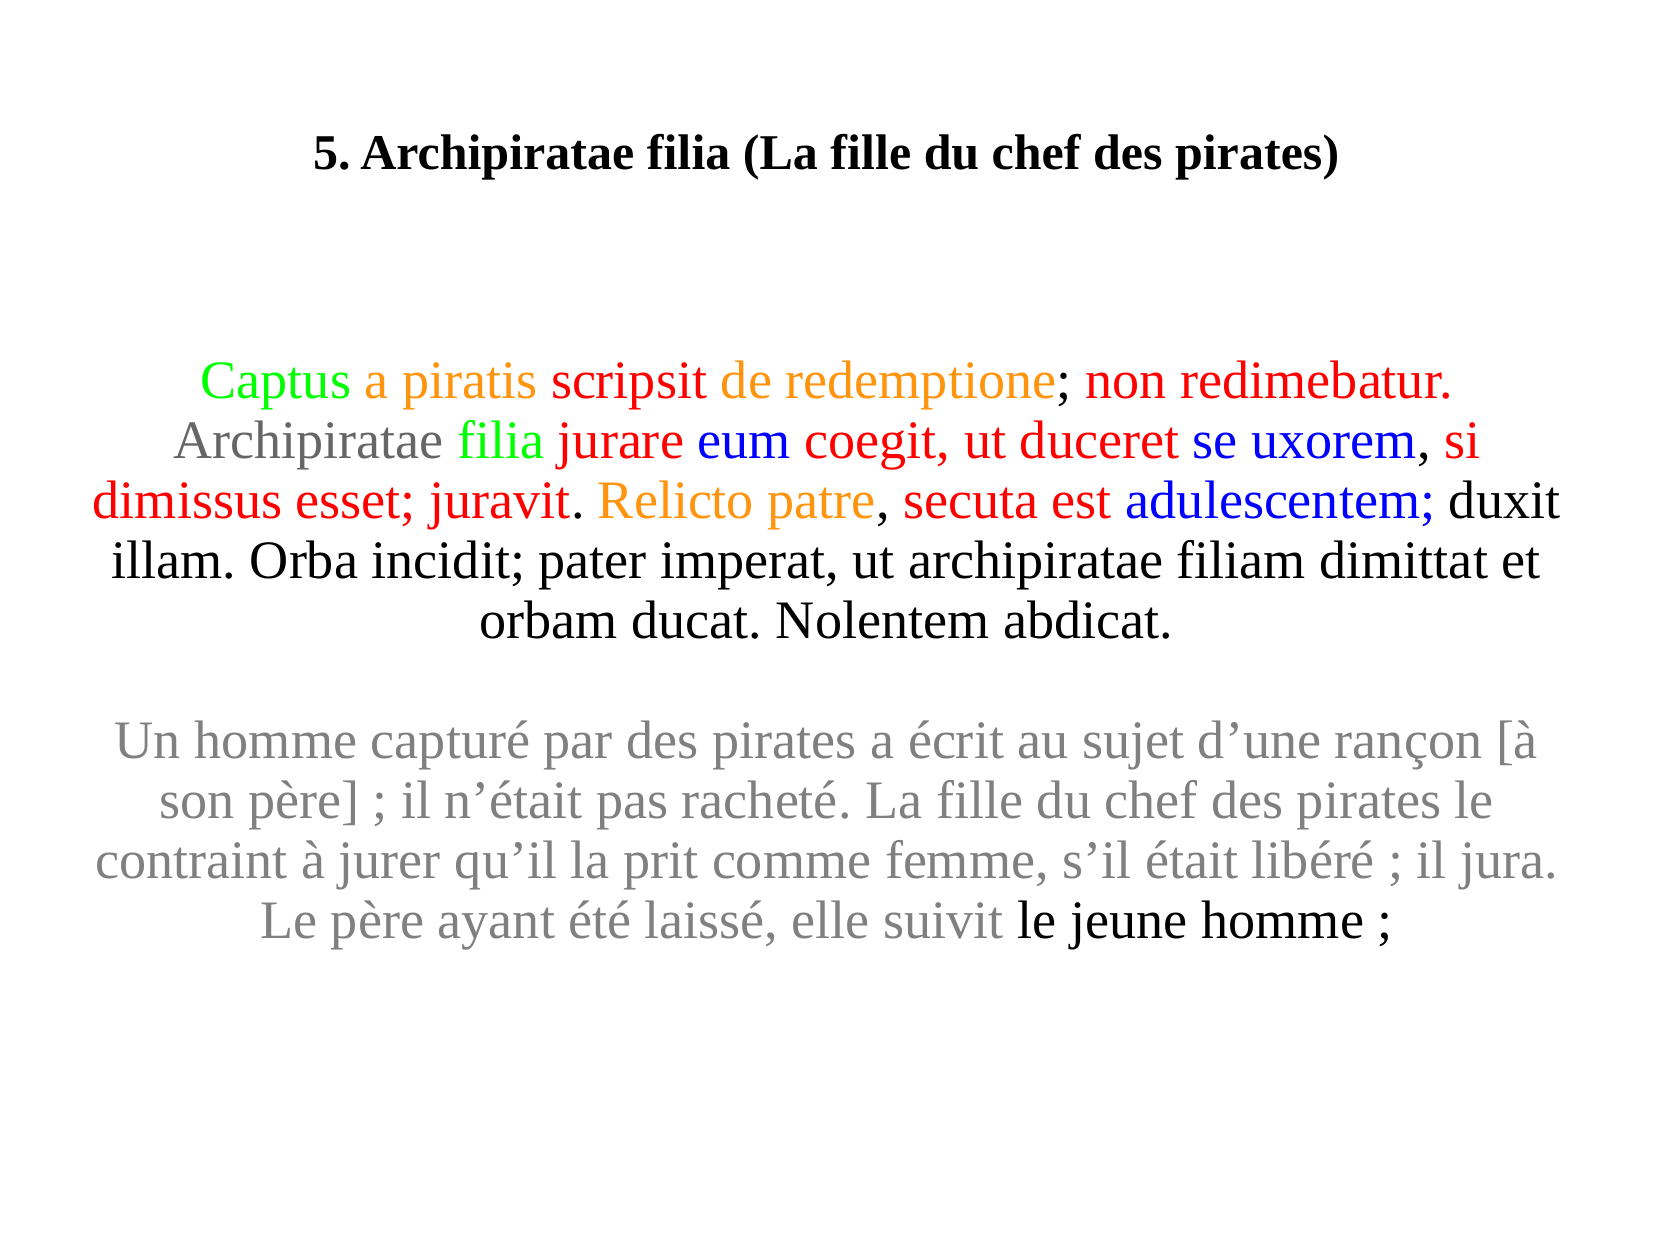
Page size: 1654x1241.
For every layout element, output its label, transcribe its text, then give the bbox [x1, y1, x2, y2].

title 5. Archipiratae filia (La fille du chef des pirates) [82, 49, 1571, 257]
subtitle Captus a piratis scripsit de redemptione; non redimebatur. Archipiratae filia jurare eum coegit, ut duceret se uxorem, si dimissus esset; juravit. Relicto patre, secuta est adulescentem; duxit illam. Orba incidit; pater imperat, ut archipiratae filiam dimittat et orbam ducat. Nolentem abdicat. Un homme capturé par des pirates a écrit au sujet d’une rançon [à son père] ; il n’était pas racheté. La fille du chef des pirates le contraint à jurer qu’il la prit comme femme, s’il était libéré ; il jura. Le père ayant été laissé, elle suivit le jeune homme ; [82, 290, 1571, 1010]
